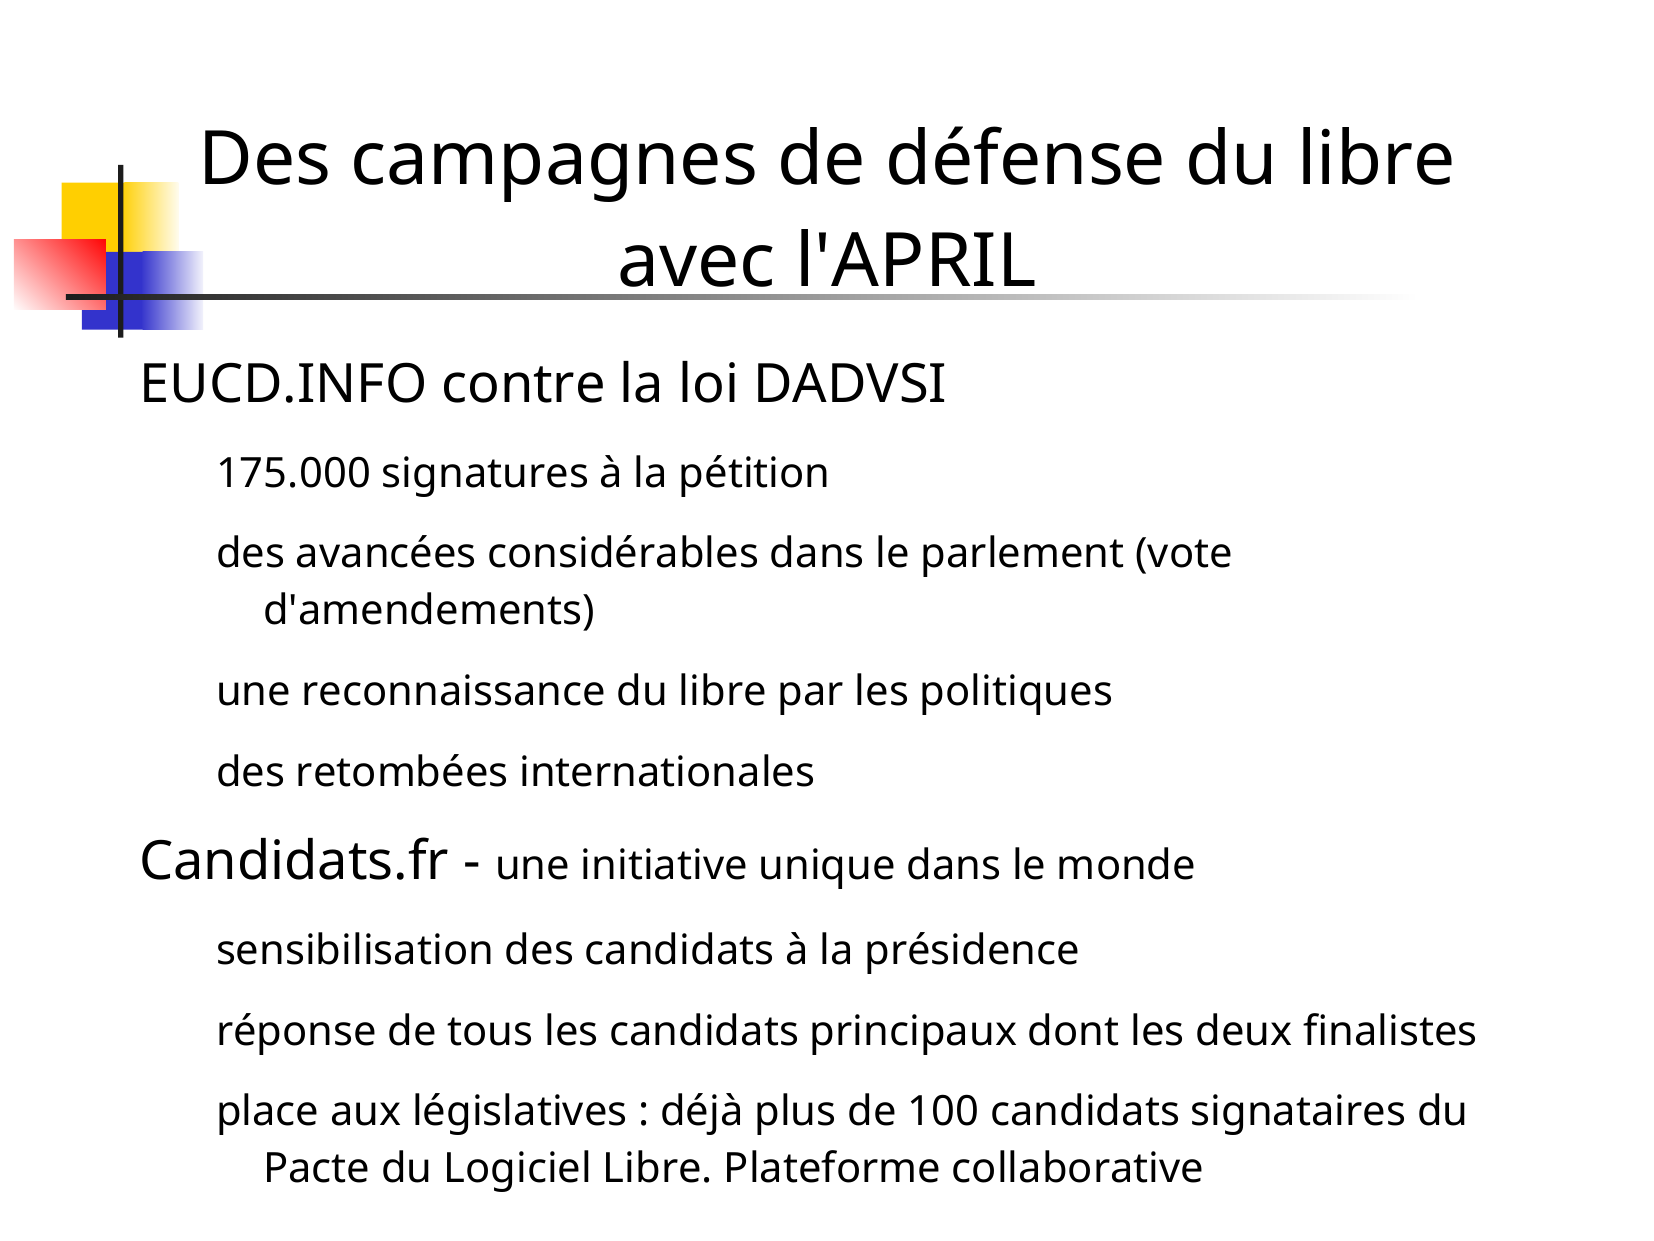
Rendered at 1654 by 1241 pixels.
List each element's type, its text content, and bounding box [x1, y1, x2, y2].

list EUCD.INFO contre la loi DADVSI 175.000 signatures à la pétition des avancées considérables dans le parlement (vote d'amendements) une reconnaissance du libre par les politiques des retombées internationales Candidats.fr - une initiative unique dans le monde sensibilisation des candidats à la présidence réponse de tous les candidats principaux dont les deux finalistes place aux législatives : déjà plus de 100 candidats signataires du Pacte du Logiciel Libre. Plateforme collaborative [121, 344, 1534, 1225]
title Des campagnes de défense du libre avec l'APRIL [121, 110, 1534, 303]
